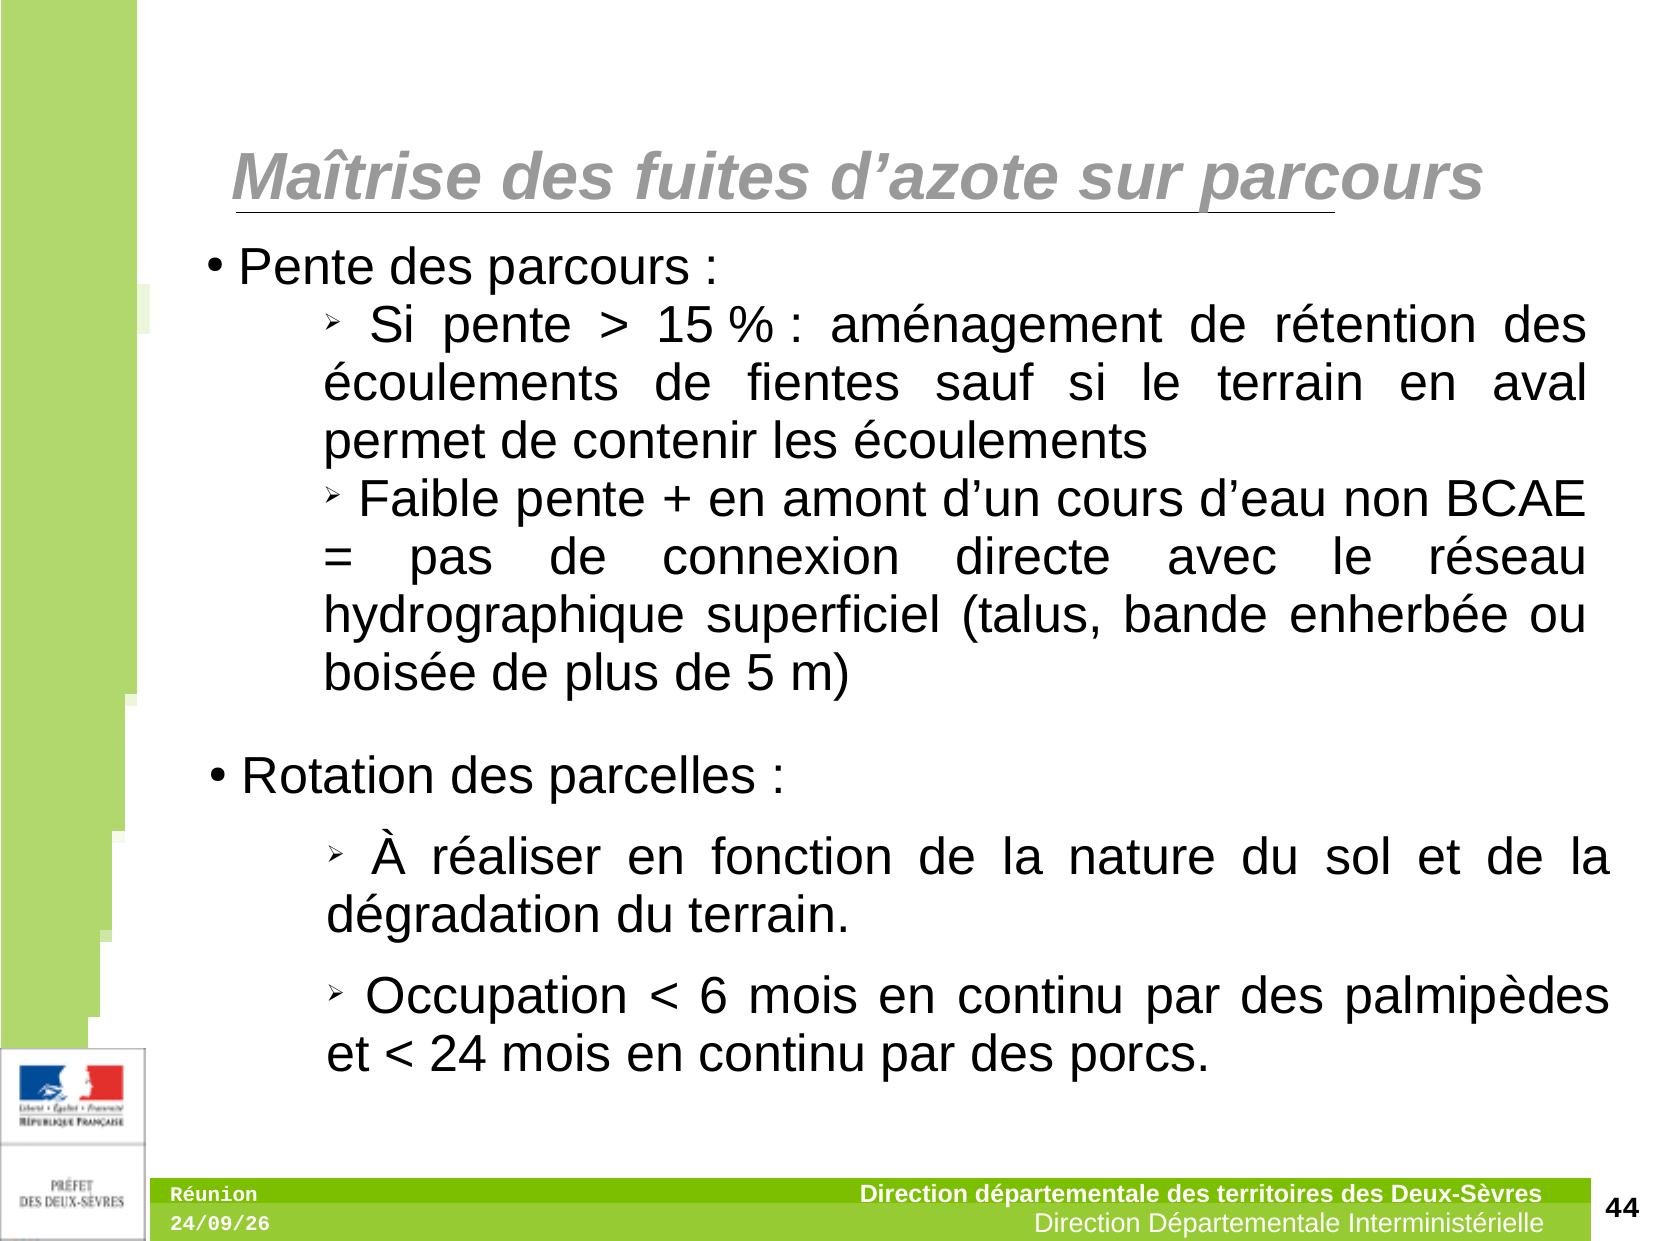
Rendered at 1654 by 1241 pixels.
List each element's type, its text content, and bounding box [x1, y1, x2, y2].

text_box Rotation des parcelles : À réaliser en fonction de la nature du sol et de la dégradation du terrain. Occupation < 6 mois en continu par des palmipèdes et < 24 mois en continu par des porcs. [208, 746, 1612, 1138]
text_box Maîtrise des fuites d’azote sur parcours [231, 139, 1517, 215]
text_box Pente des parcours : Si pente > 15 % : aménagement de rétention des écoulements de fientes sauf si le terrain en aval permet de contenir les écoulements Faible pente + en amont d’un cours d’eau non BCAE = pas de connexion directe avec le réseau hydrographique superficiel (talus, bande enherbée ou boisée de plus de 5 m) [190, 230, 1604, 784]
picture [0, 0, 1654, 1241]
